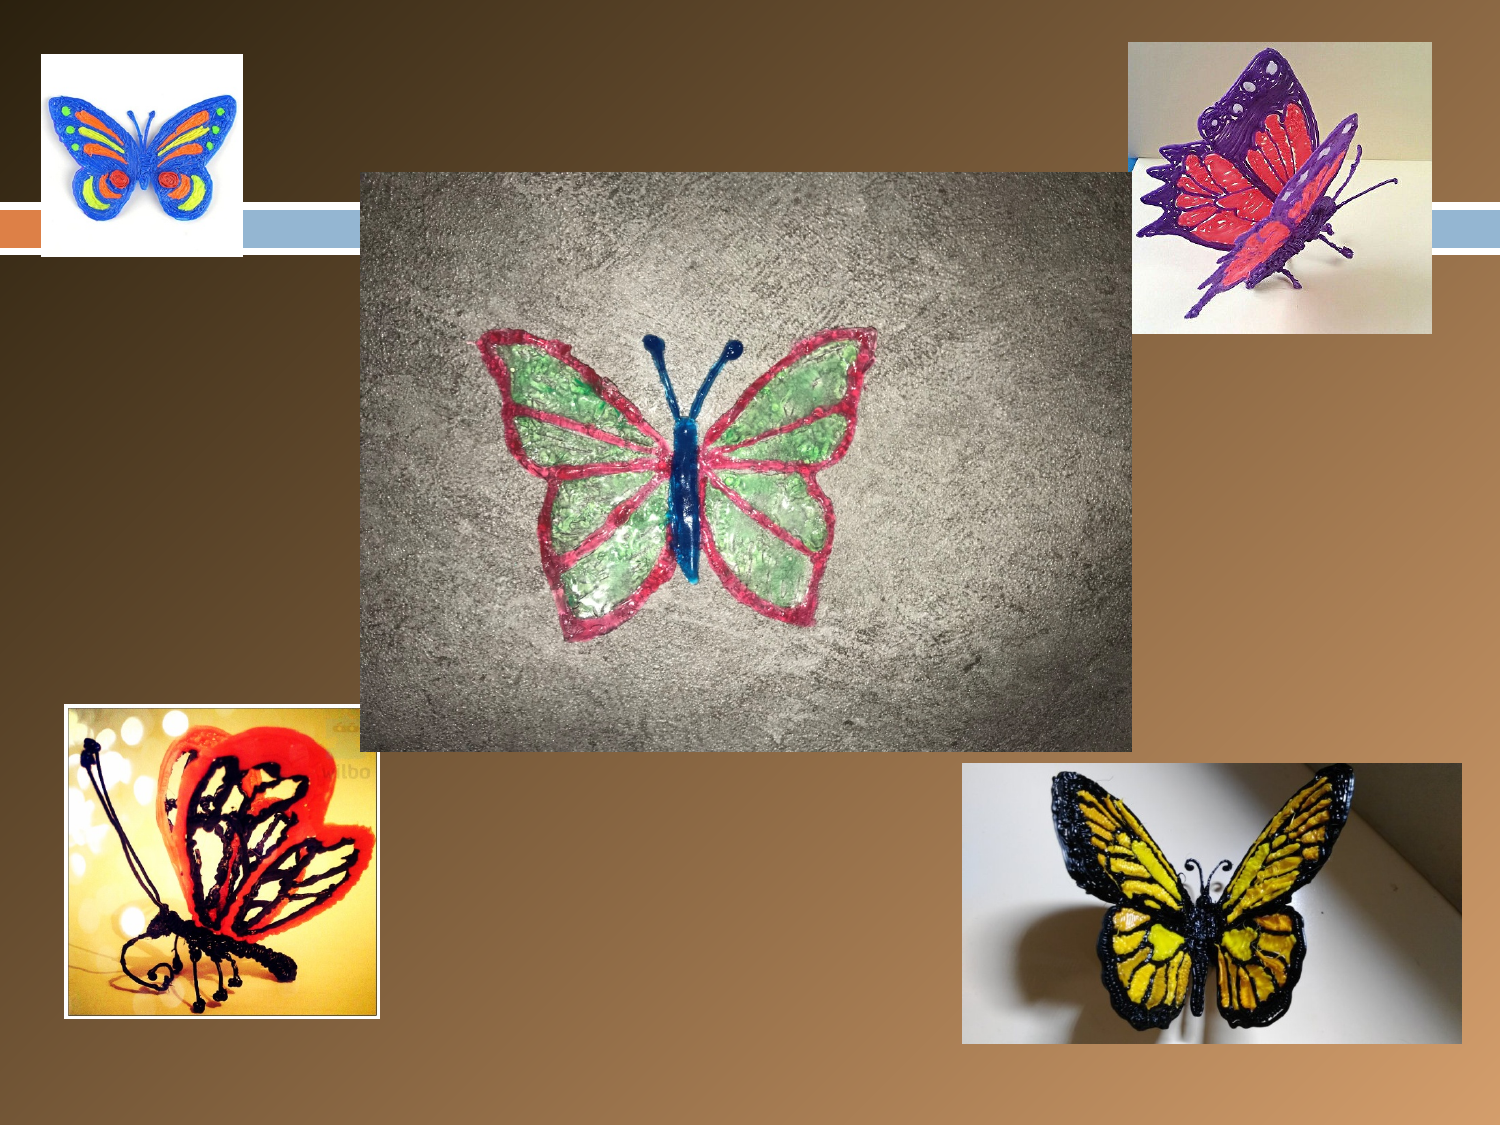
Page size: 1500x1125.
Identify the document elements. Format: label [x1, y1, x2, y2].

picture [962, 763, 1462, 1044]
picture [41, 54, 243, 257]
picture [64, 42, 1432, 1019]
title [162, 37, 1500, 201]
